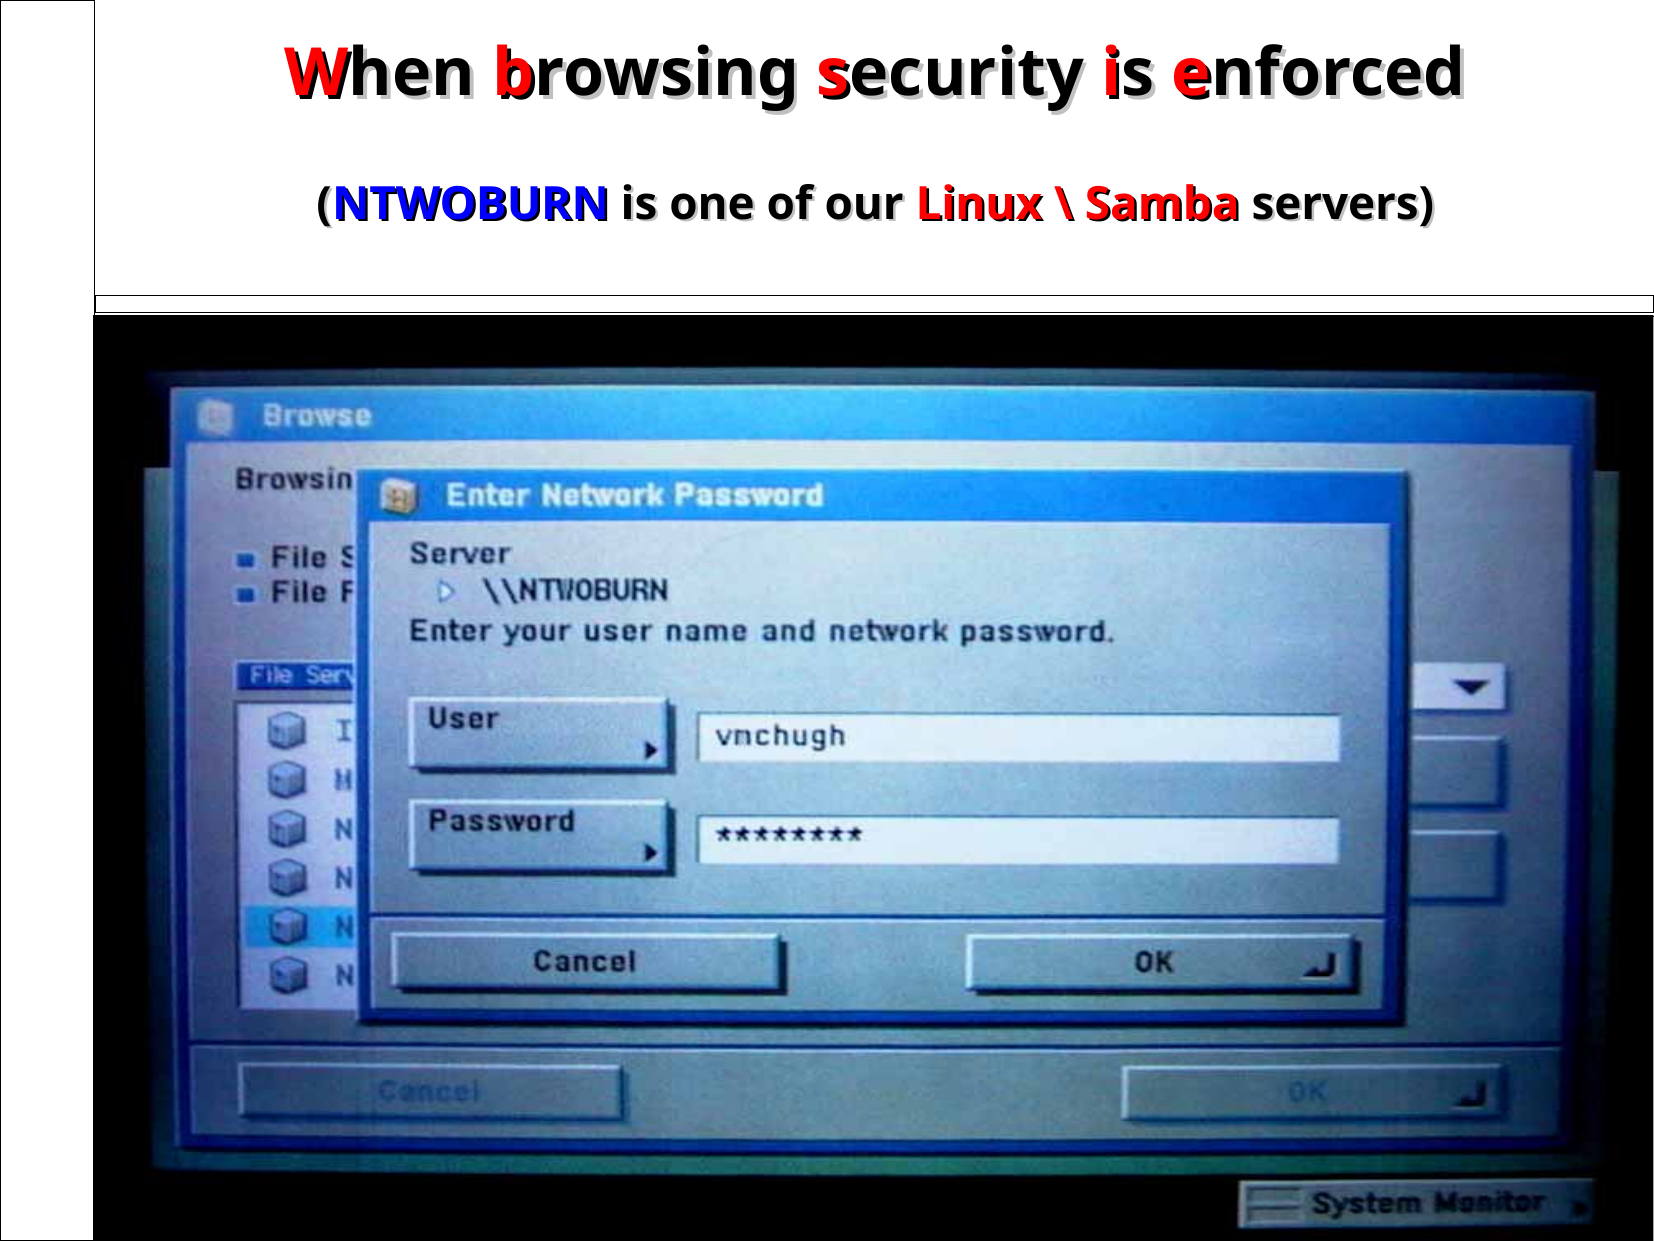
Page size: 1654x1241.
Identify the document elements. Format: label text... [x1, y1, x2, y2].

picture [93, 315, 1654, 1241]
text_box When browsing security is enforced (NTWOBURN is one of our Linux \ Samba servers) [97, 24, 1654, 275]
